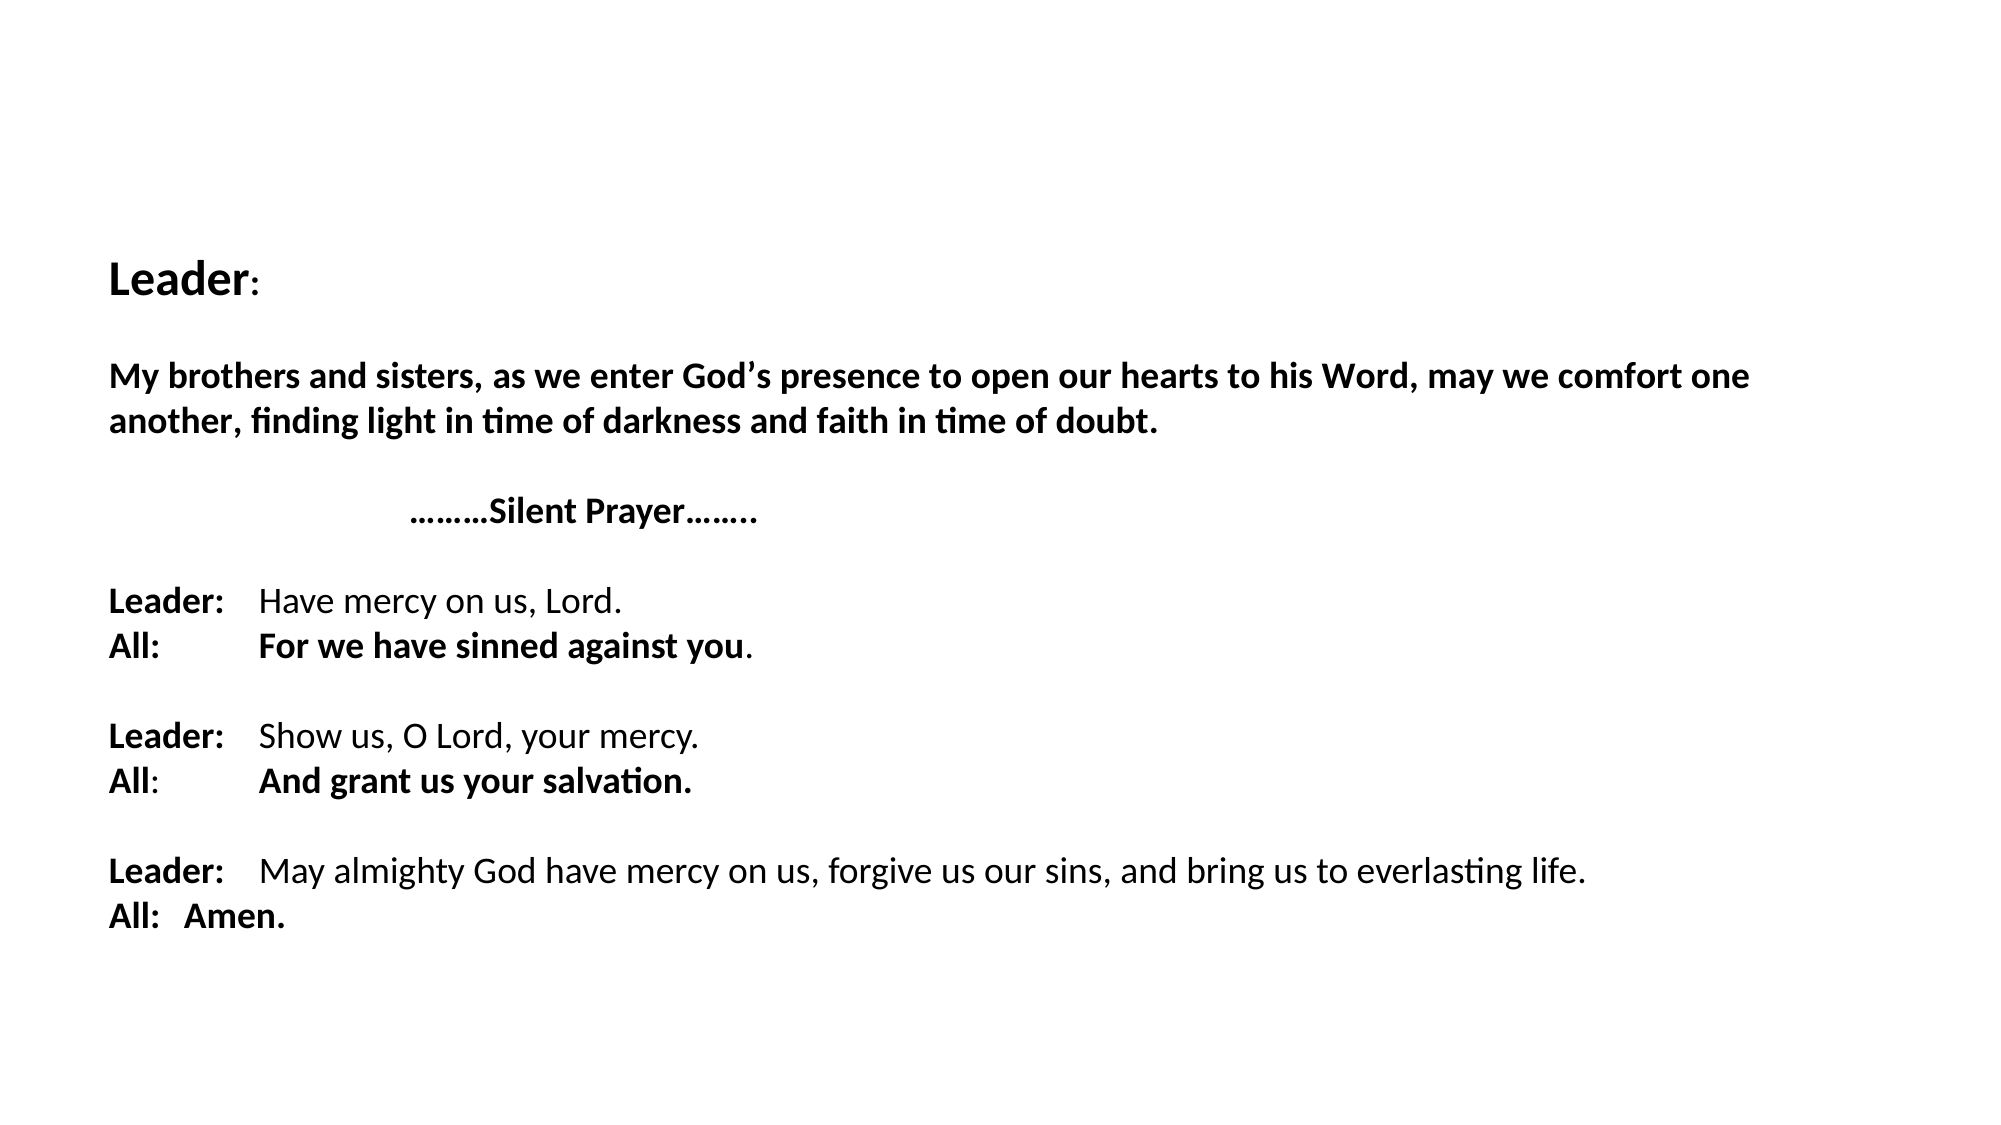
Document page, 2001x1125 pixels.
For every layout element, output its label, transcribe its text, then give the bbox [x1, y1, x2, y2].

text_box Leader: My brothers and sisters, as we enter God’s presence to open our hearts to his Word, may we comfort one another, finding light in time of darkness and faith in time of doubt. ………Silent Prayer…….. Leader: Have mercy on us, Lord. All: For we have sinned against you. Leader: Show us, O Lord, your mercy. All: And grant us your salvation. Leader: May almighty God have mercy on us, forgive us our sins, and bring us to everlasting life. All: Amen. [93, 238, 1893, 951]
